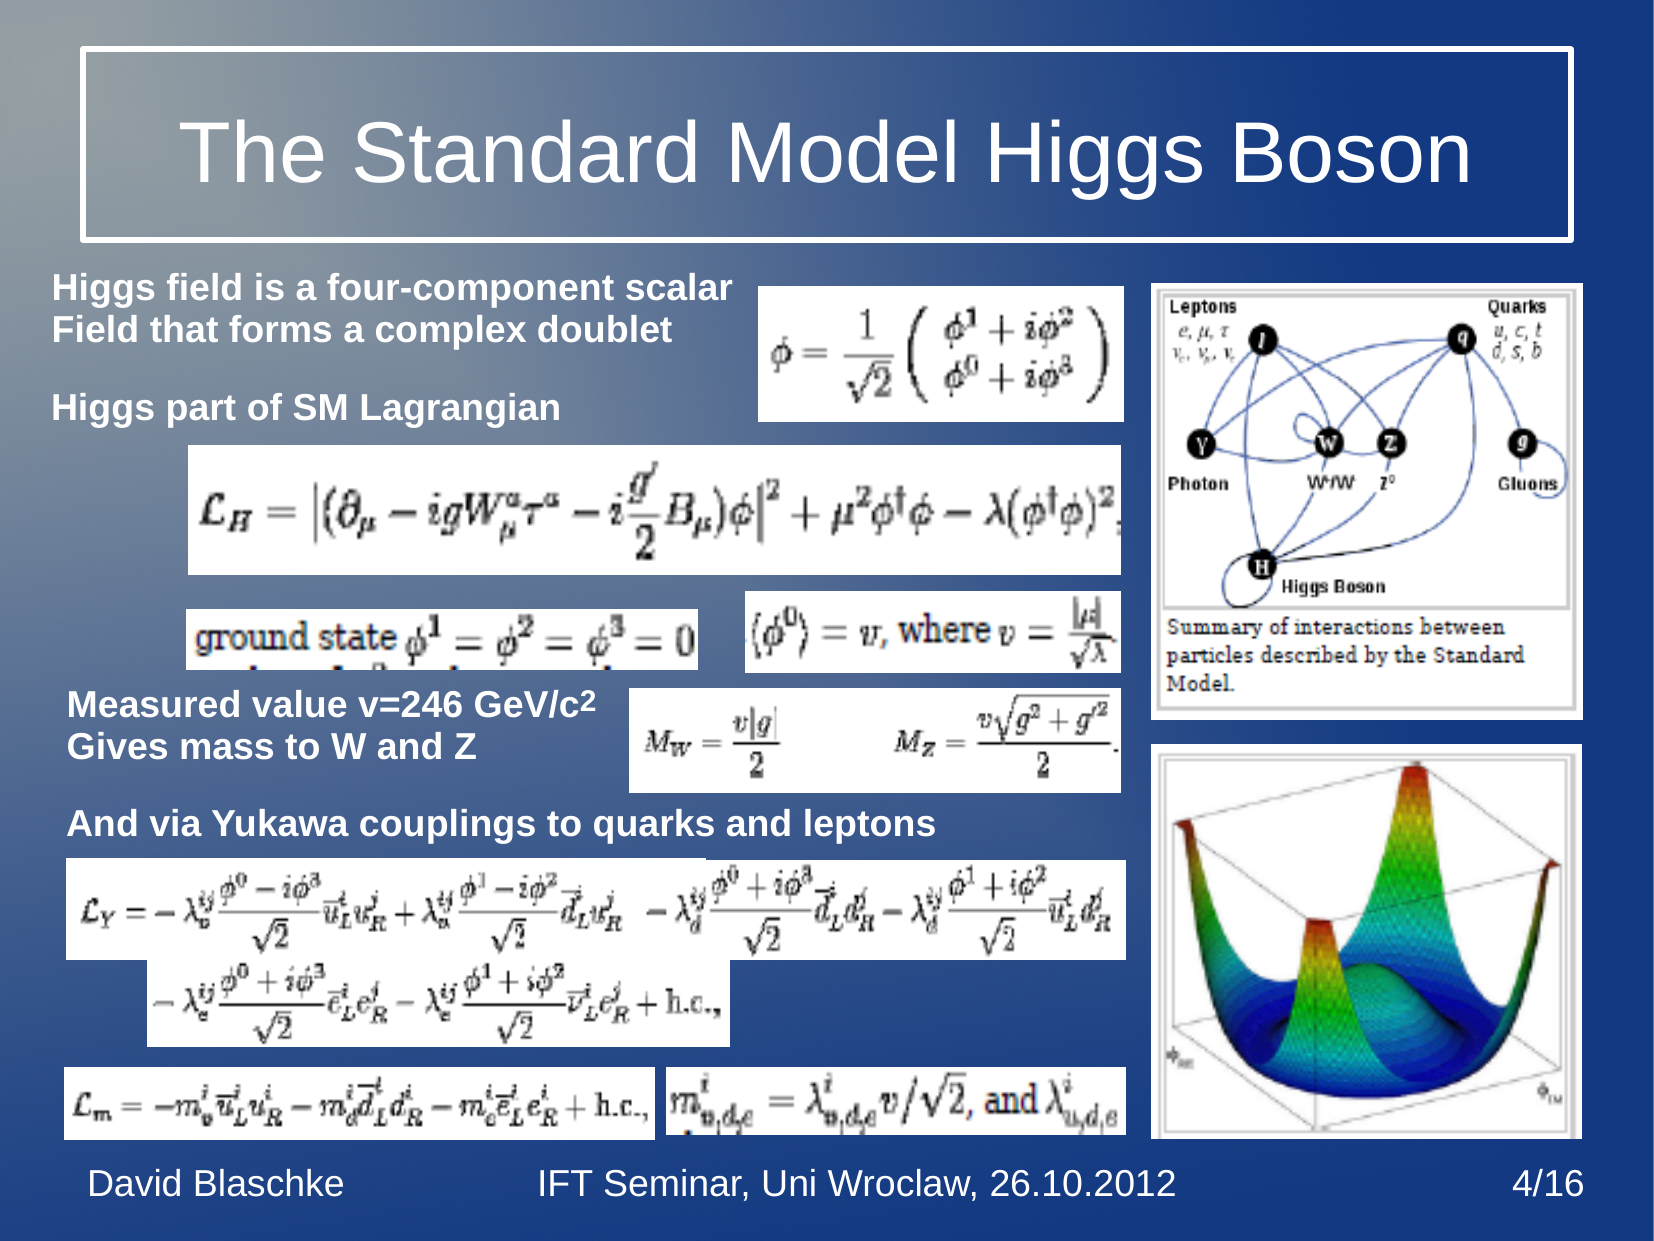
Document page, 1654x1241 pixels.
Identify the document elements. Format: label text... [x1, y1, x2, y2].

text_box And via Yukawa couplings to quarks and leptons [51, 795, 954, 859]
title The Standard Model Higgs Boson [82, 243, 1571, 257]
text_box Measured value v=246 GeV/c2 Gives mass to W and Z [51, 676, 612, 789]
text_box David Blaschke IFT Seminar, Uni Wroclaw, 26.10.2012 4/16 [72, 1155, 1598, 1217]
title The Standard Model Higgs Boson [86, 52, 1568, 237]
text_box Higgs part of SM Lagrangian [36, 378, 579, 442]
text_box Higgs field is a four-component scalar Field that forms a complex doublet [36, 258, 748, 371]
picture [0, 0, 1654, 1241]
